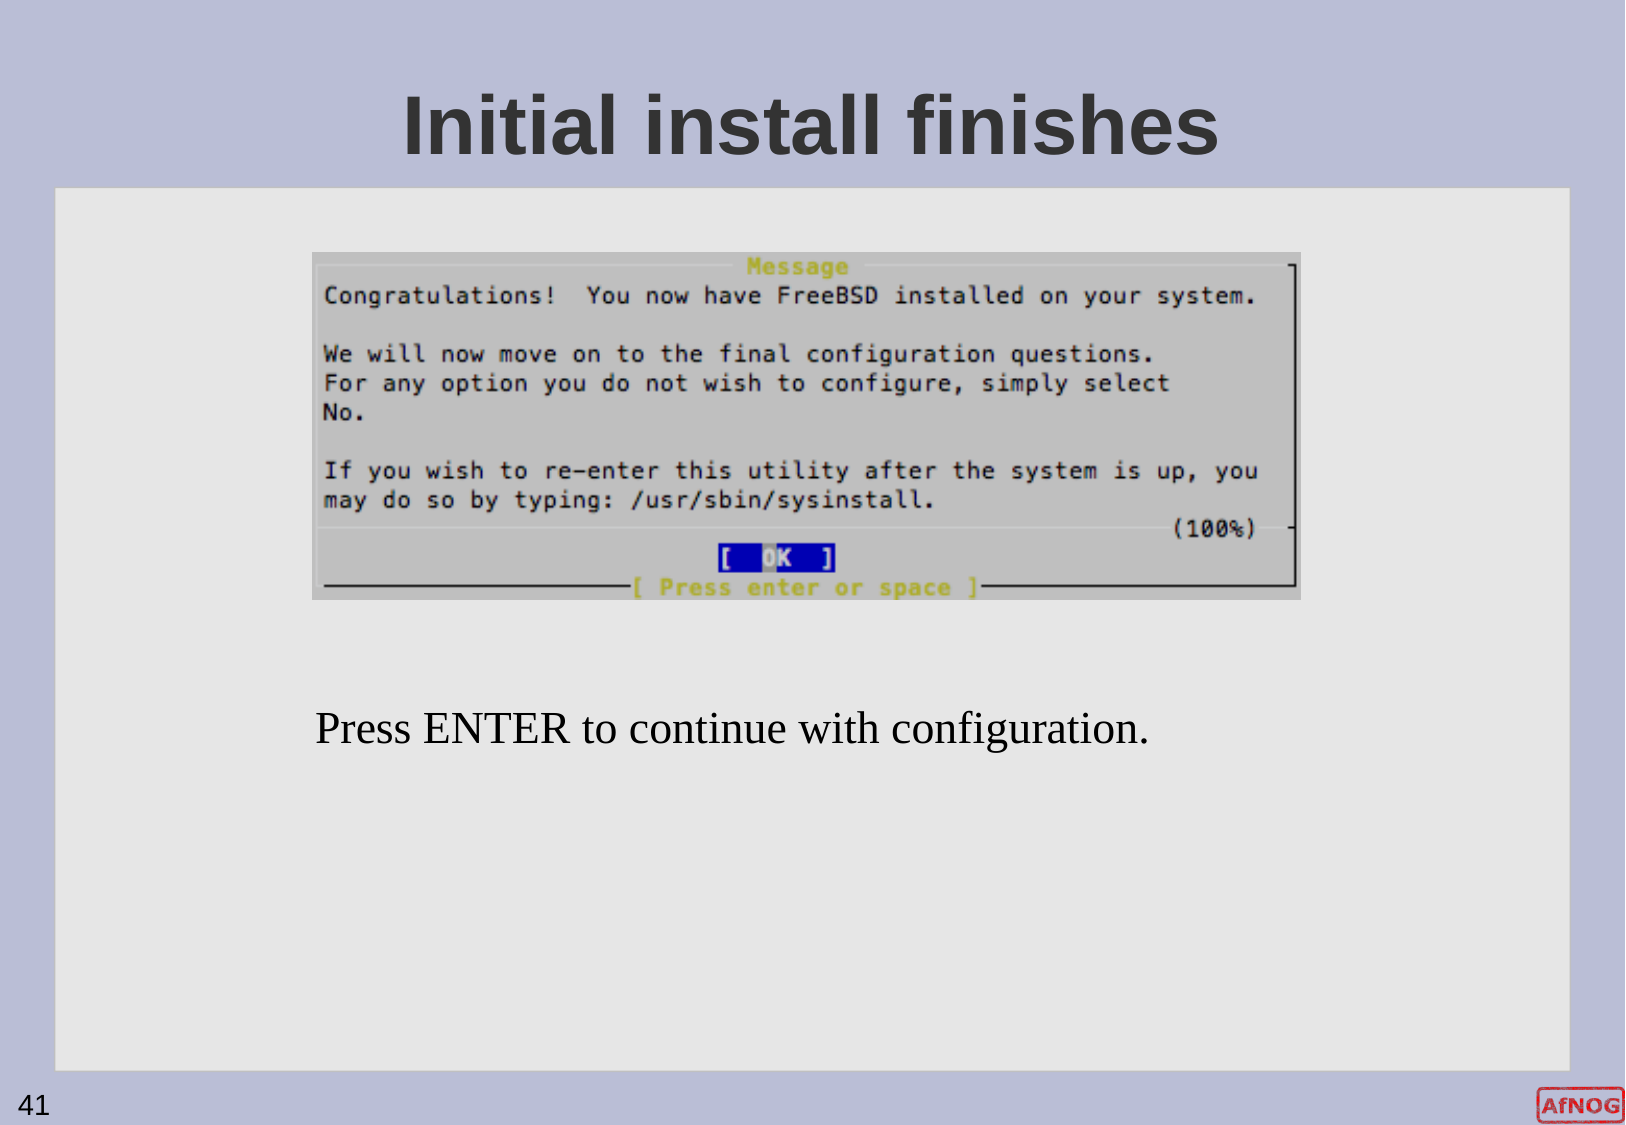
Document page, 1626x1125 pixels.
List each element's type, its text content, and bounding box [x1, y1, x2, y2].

title Initial install finishes [54, 44, 1570, 214]
picture [312, 252, 1301, 601]
text_box Press ENTER to continue with configuration. [300, 699, 1313, 761]
picture [1535, 1085, 1626, 1125]
